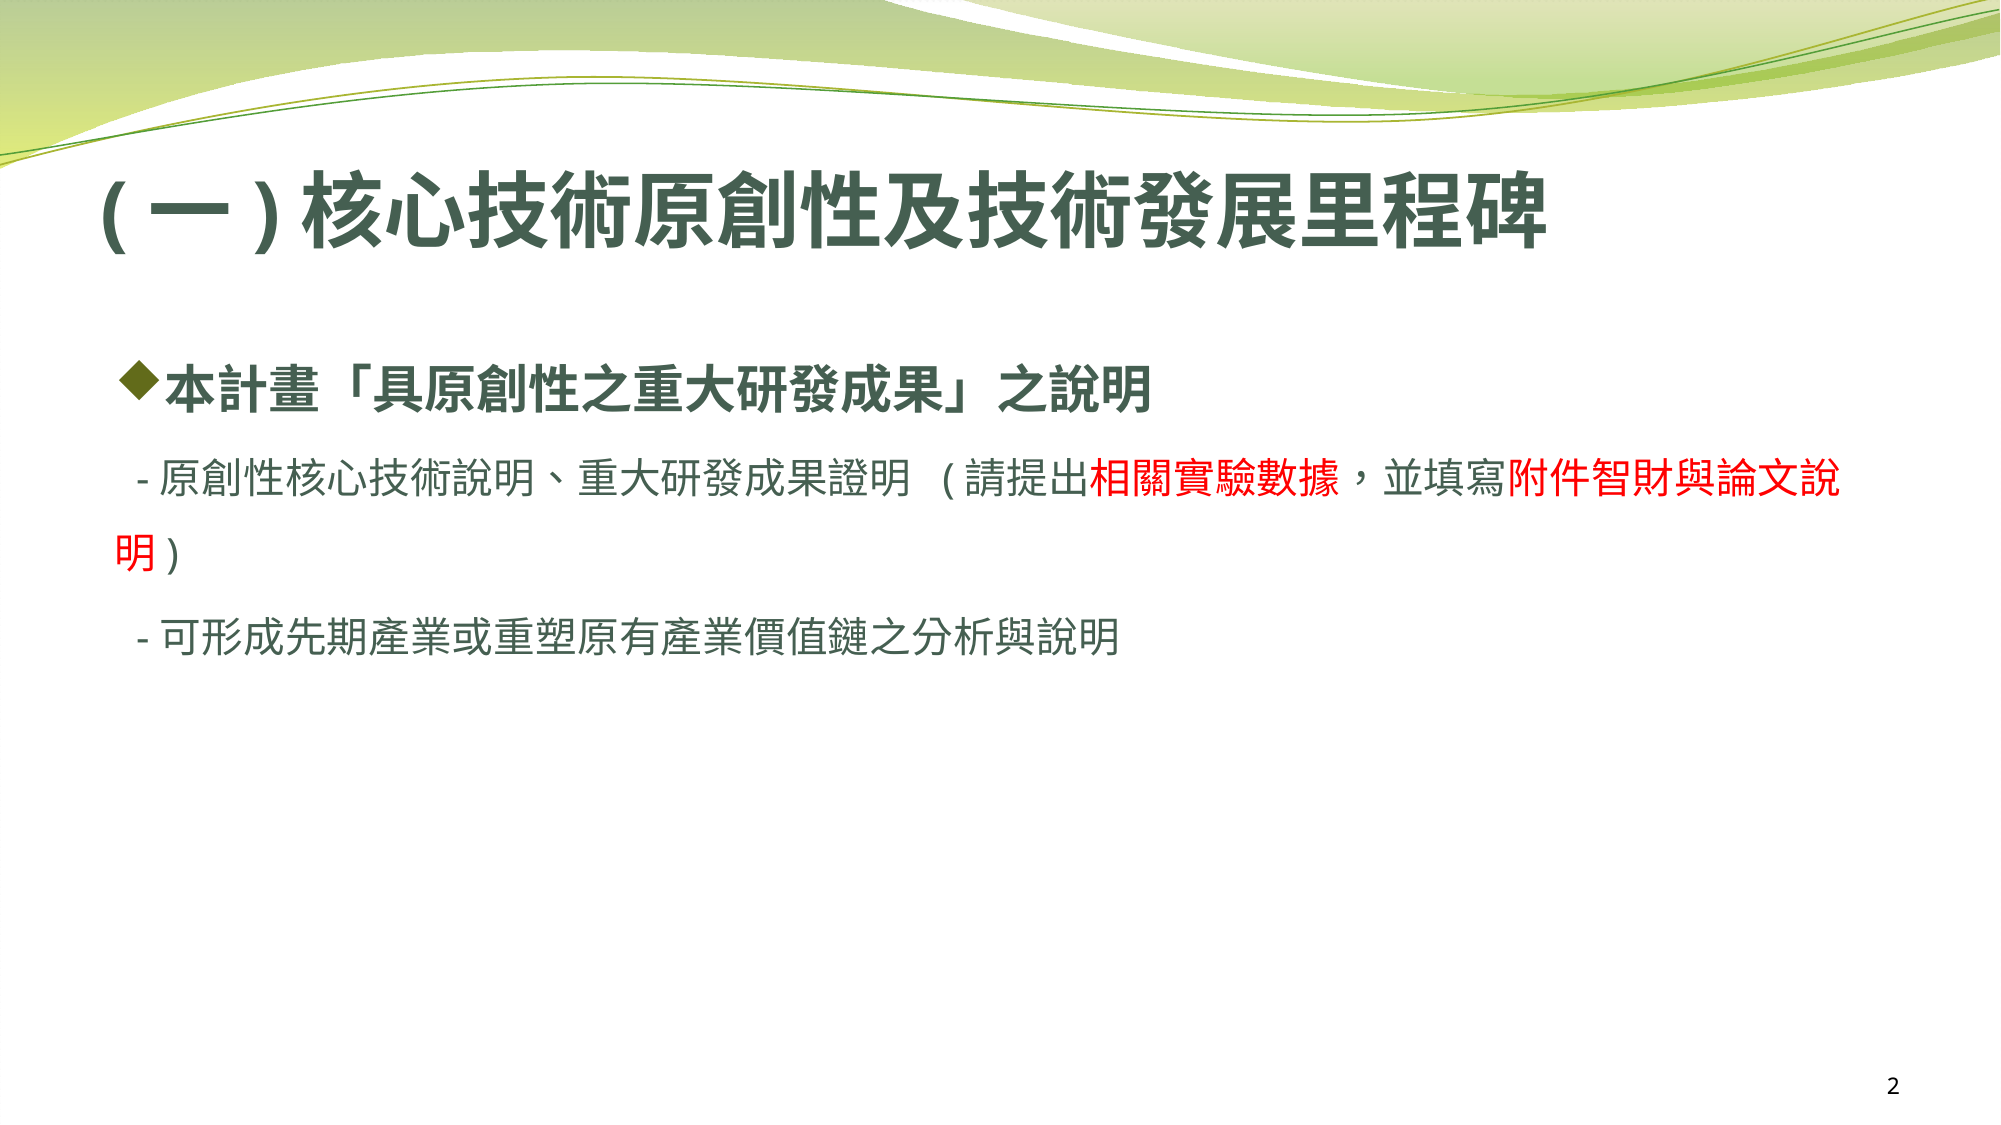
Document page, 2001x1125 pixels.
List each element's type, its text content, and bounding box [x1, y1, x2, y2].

slide_number <編號> [1733, 1042, 1900, 1103]
title (一)核心技術原創性及技術發展里程碑 [100, 70, 1901, 258]
list 本計畫「具原創性之重大研發成果」之說明 -原創性核心技術說明、重大研發成果證明 (請提出相關實驗數據，並填寫附件智財與論文說明) -可形成先期產業或重塑原有產業價值鏈之分析與說明 [99, 317, 1900, 1038]
